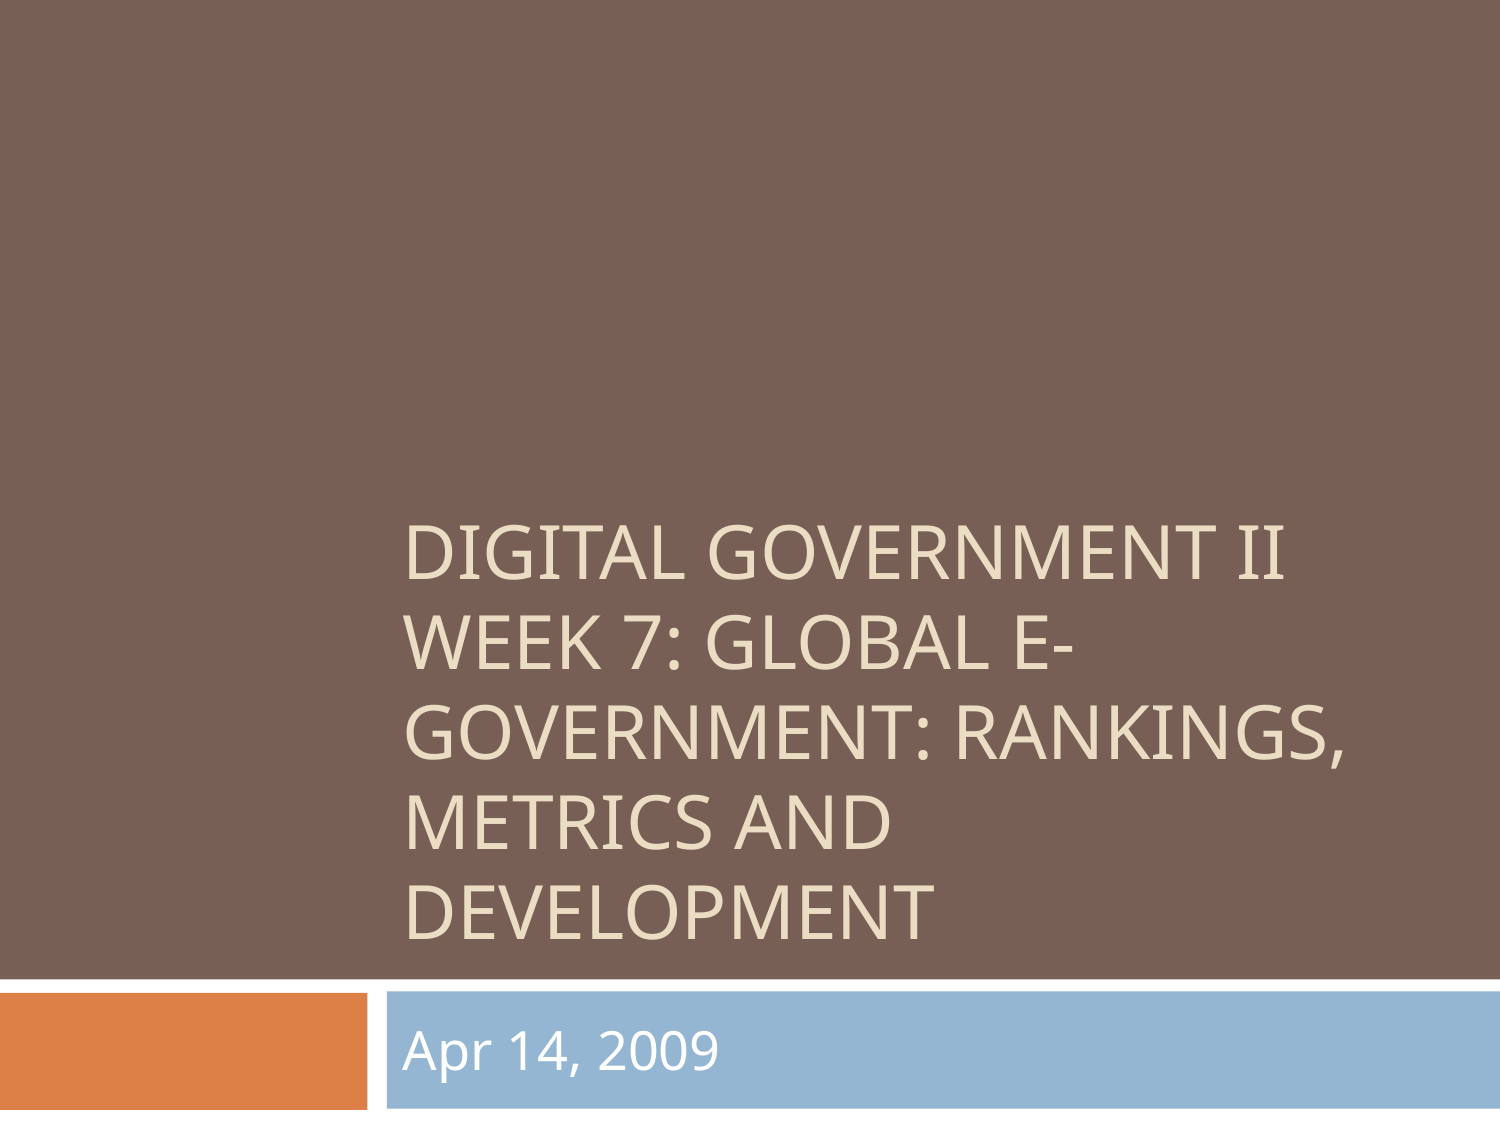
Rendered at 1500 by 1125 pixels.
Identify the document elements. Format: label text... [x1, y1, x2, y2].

title DIGITAL GOVERNMENT II WEEK 7: GLOBAL E-GOVERNMENT: RANKINGS, METRICS AND DEVELOPMENT [387, 587, 1450, 963]
text_box Apr 14, 2009 [387, 992, 1488, 1105]
